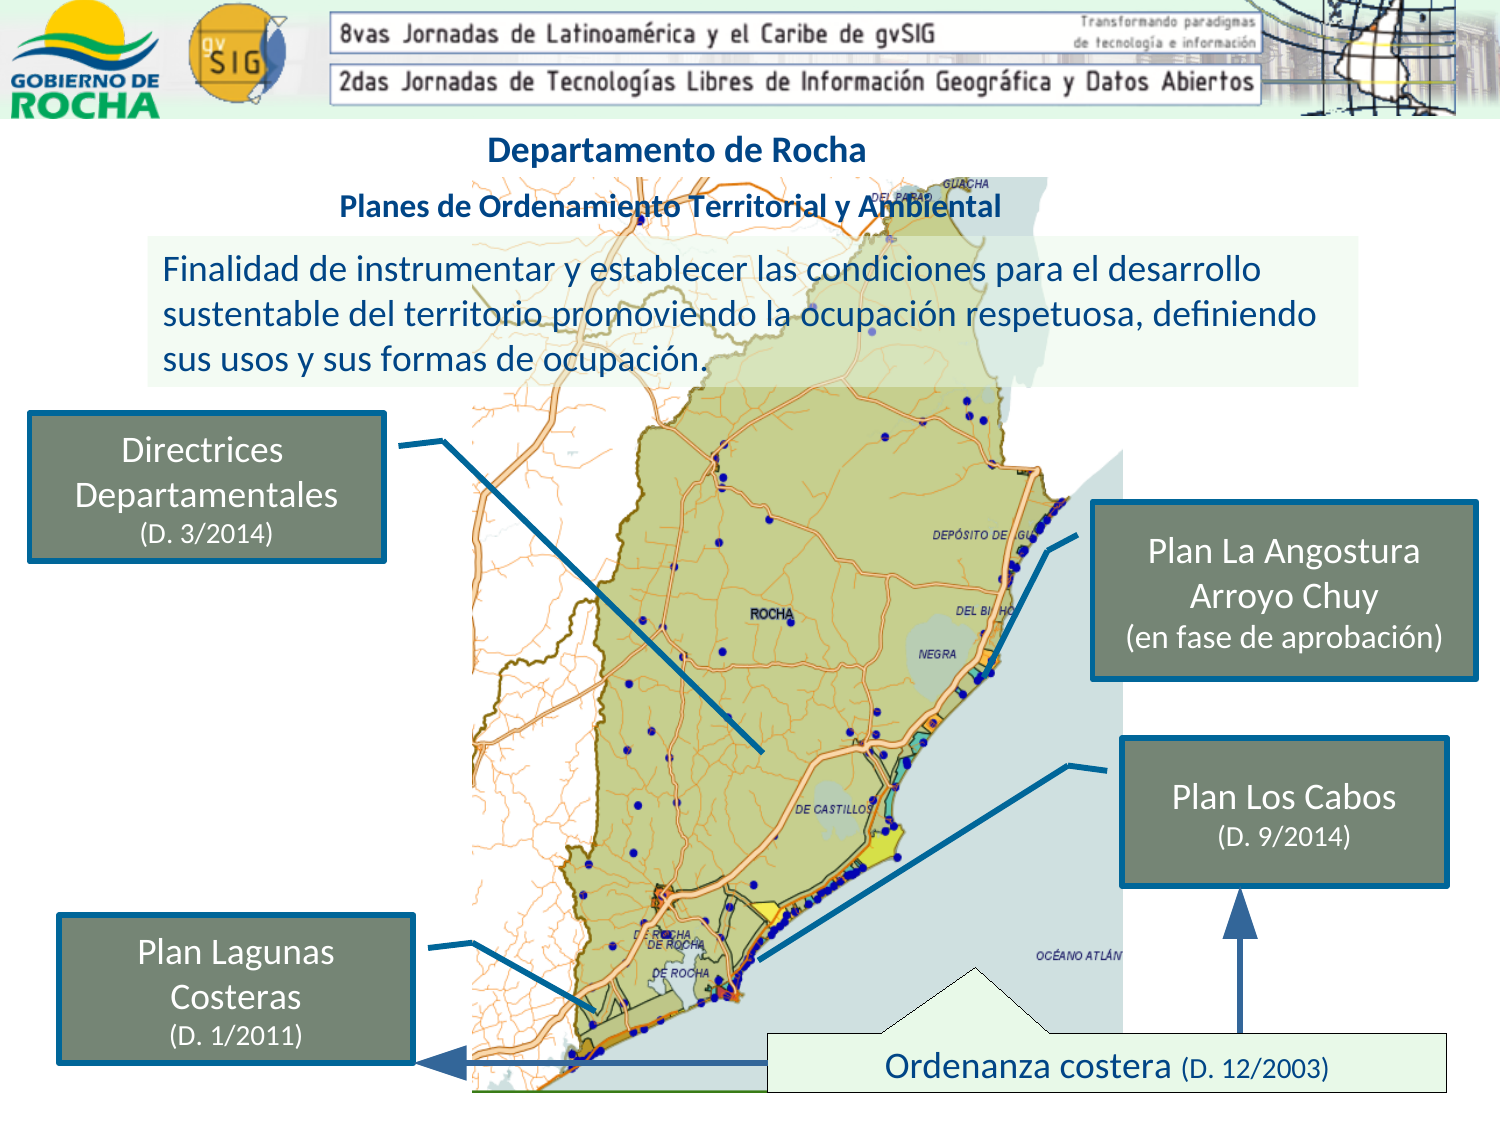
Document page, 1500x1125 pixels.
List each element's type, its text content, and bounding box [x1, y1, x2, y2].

text_box Finalidad de instrumentar y establecer las condiciones para el desarrollo sustentable del territorio promoviendo la ocupación respetuosa, definiendo sus usos y sus formas de ocupación. [147, 236, 1359, 387]
text_box Plan La Angostura Arroyo Chuy (en fase de aprobación) [1093, 502, 1476, 679]
picture [0, 0, 1500, 119]
text_box Planes de Ordenamiento Territorial y Ambiental [324, 177, 1270, 236]
picture [472, 1066, 767, 1093]
picture [472, 387, 1123, 1060]
text_box Ordenanza costera (D. 12/2003) [767, 967, 1447, 1093]
text_box Directrices Departamentales (D. 3/2014) [29, 413, 384, 561]
text_box Plan Lagunas Costeras (D. 1/2011) [59, 915, 413, 1063]
text_box Plan Los Cabos (D. 9/2014) [1122, 738, 1447, 886]
text_box Departamento de Rocha [472, 118, 1015, 177]
